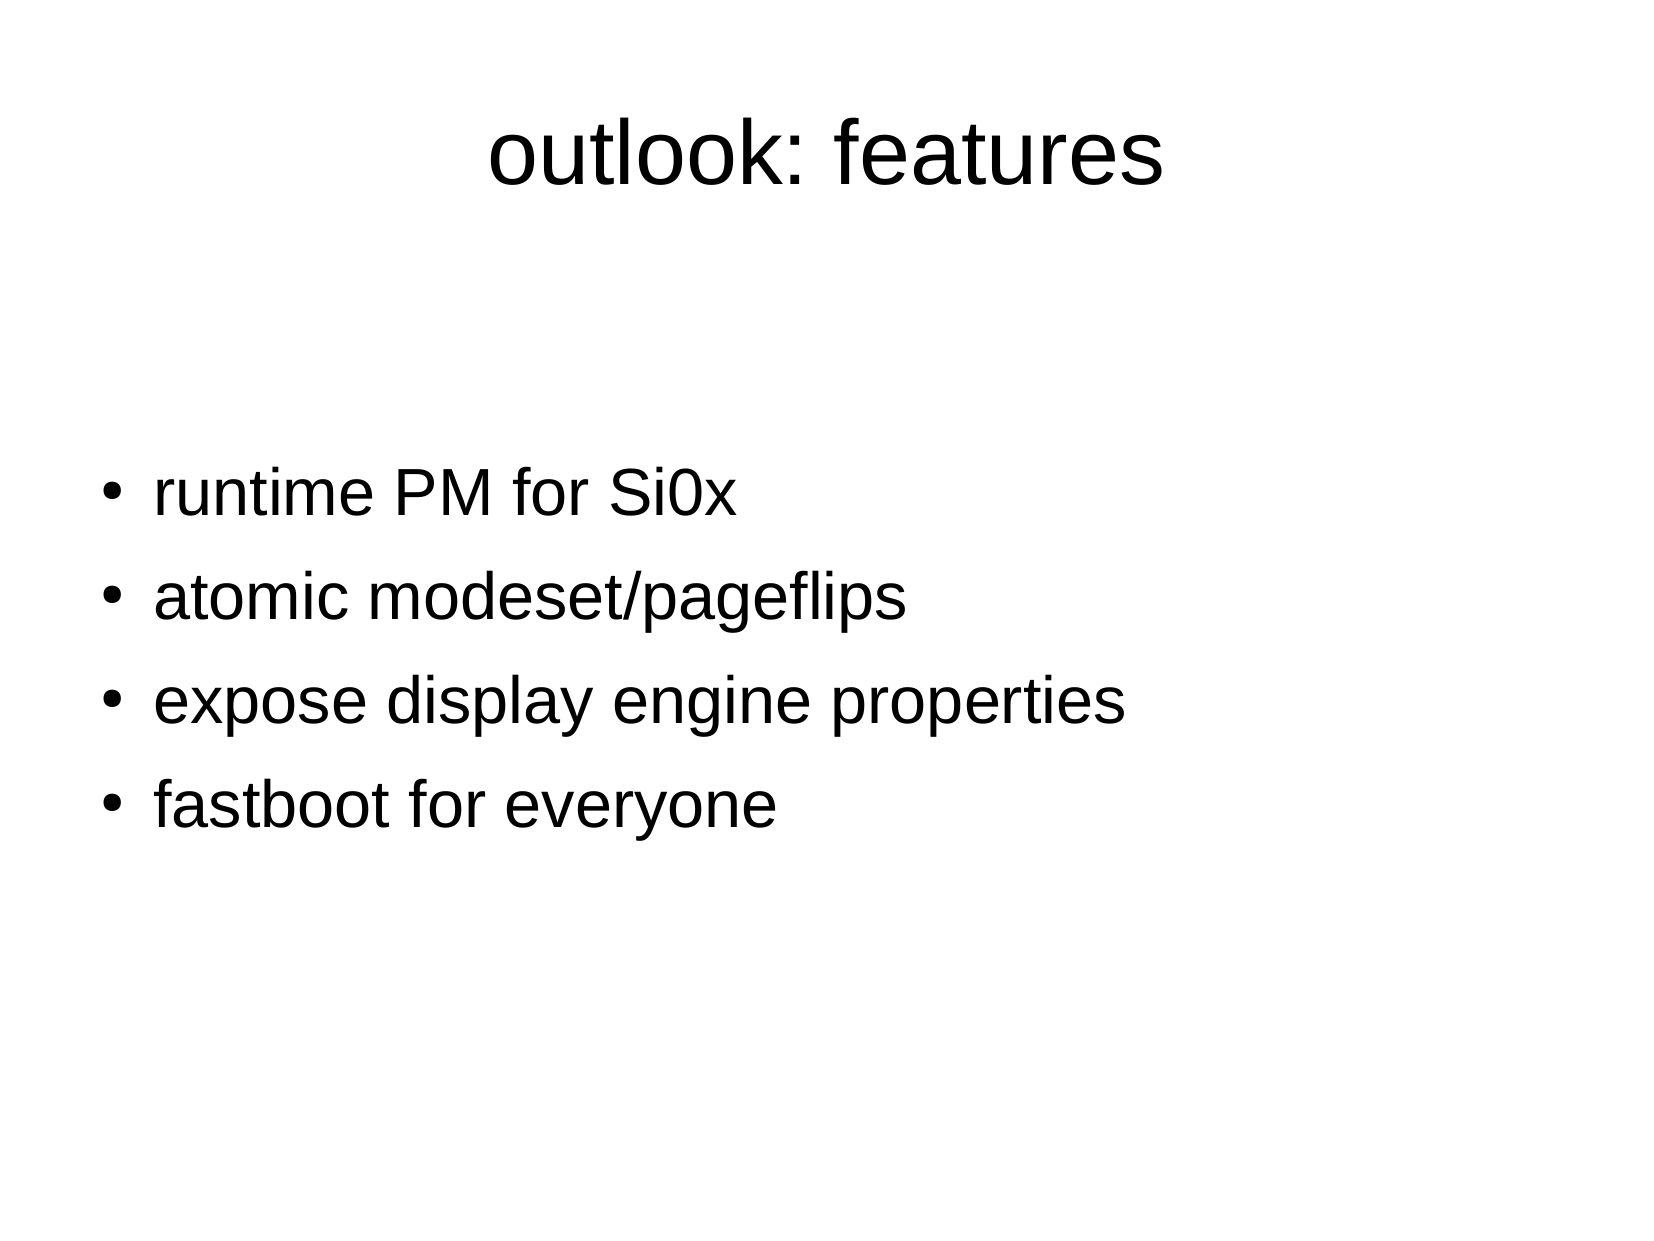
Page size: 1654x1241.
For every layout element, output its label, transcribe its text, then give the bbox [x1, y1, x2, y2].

list runtime PM for Si0x atomic modeset/pageflips expose display engine properties fastboot for everyone [82, 454, 1571, 1044]
title outlook: features [82, 49, 1571, 257]
